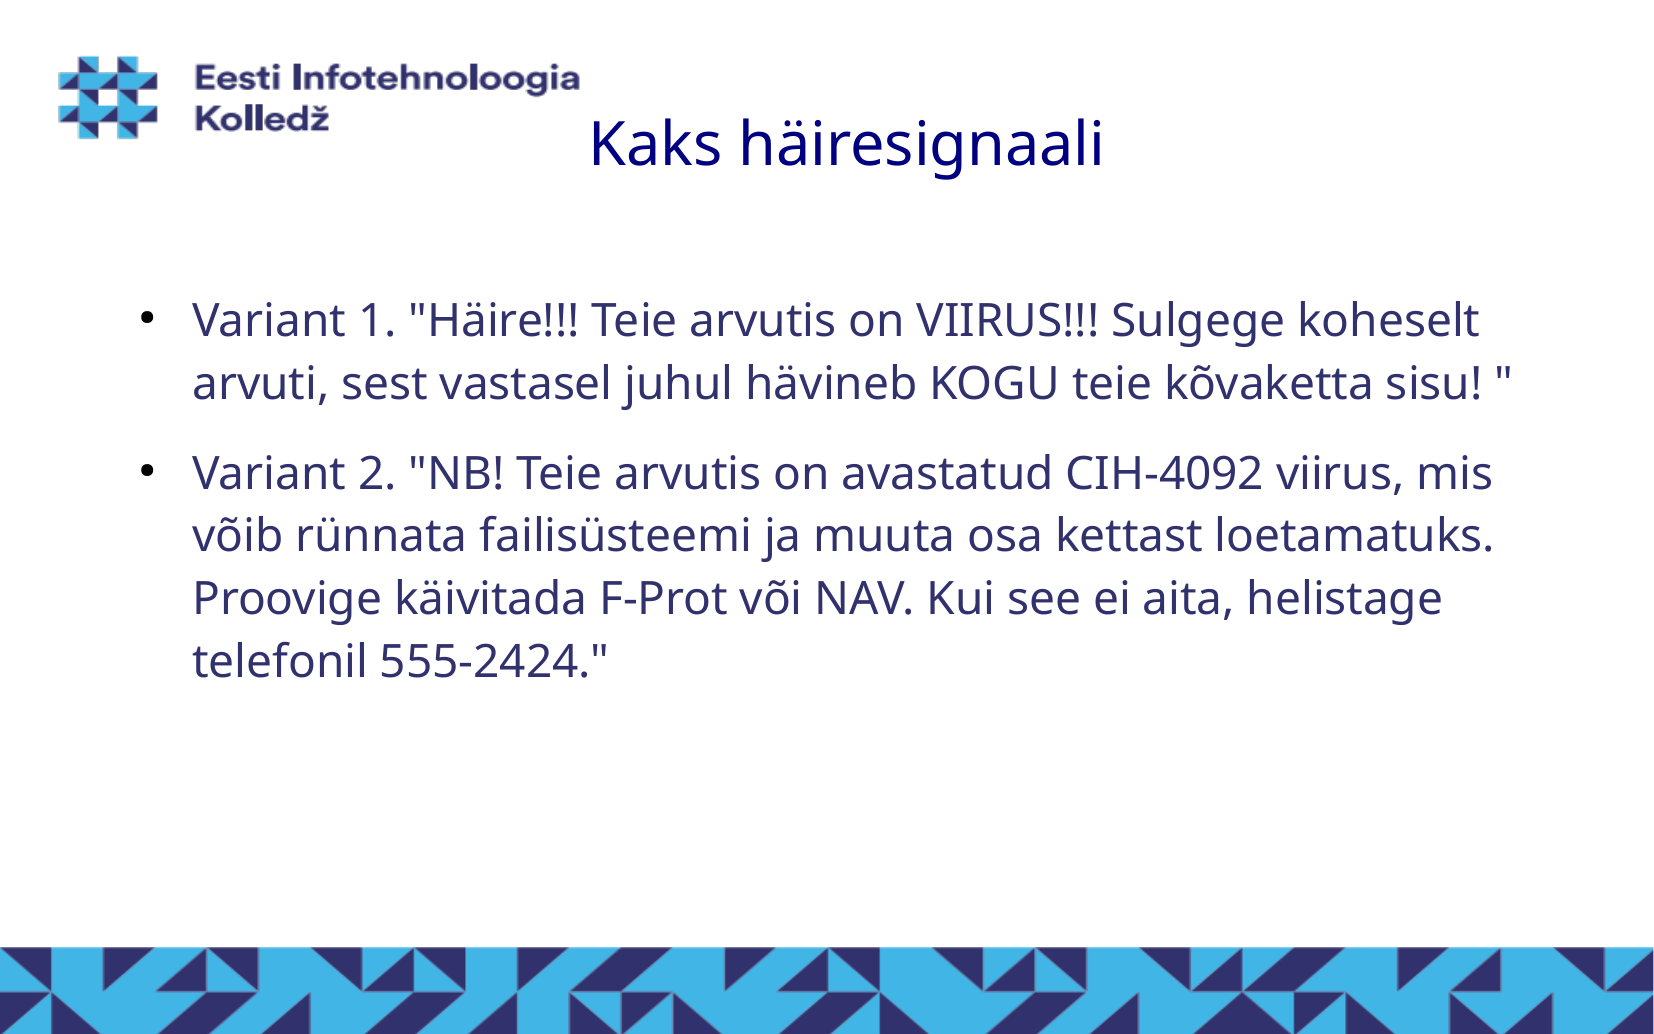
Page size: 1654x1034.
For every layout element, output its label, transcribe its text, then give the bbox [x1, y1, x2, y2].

title Kaks häiresignaali [141, 55, 1553, 229]
list Variant 1. "Häire!!! Teie arvutis on VIIRUS!!! Sulgege koheselt arvuti, sest vastasel juhul hävineb KOGU teie kõvaketta sisu! " Variant 2. "NB! Teie arvutis on avastatud CIH-4092 viirus, mis võib rünnata failisüsteemi ja muuta osa kettast loetamatuks. Proovige käivitada F-Prot või NAV. Kui see ei aita, helistage telefonil 555-2424." [121, 287, 1533, 960]
